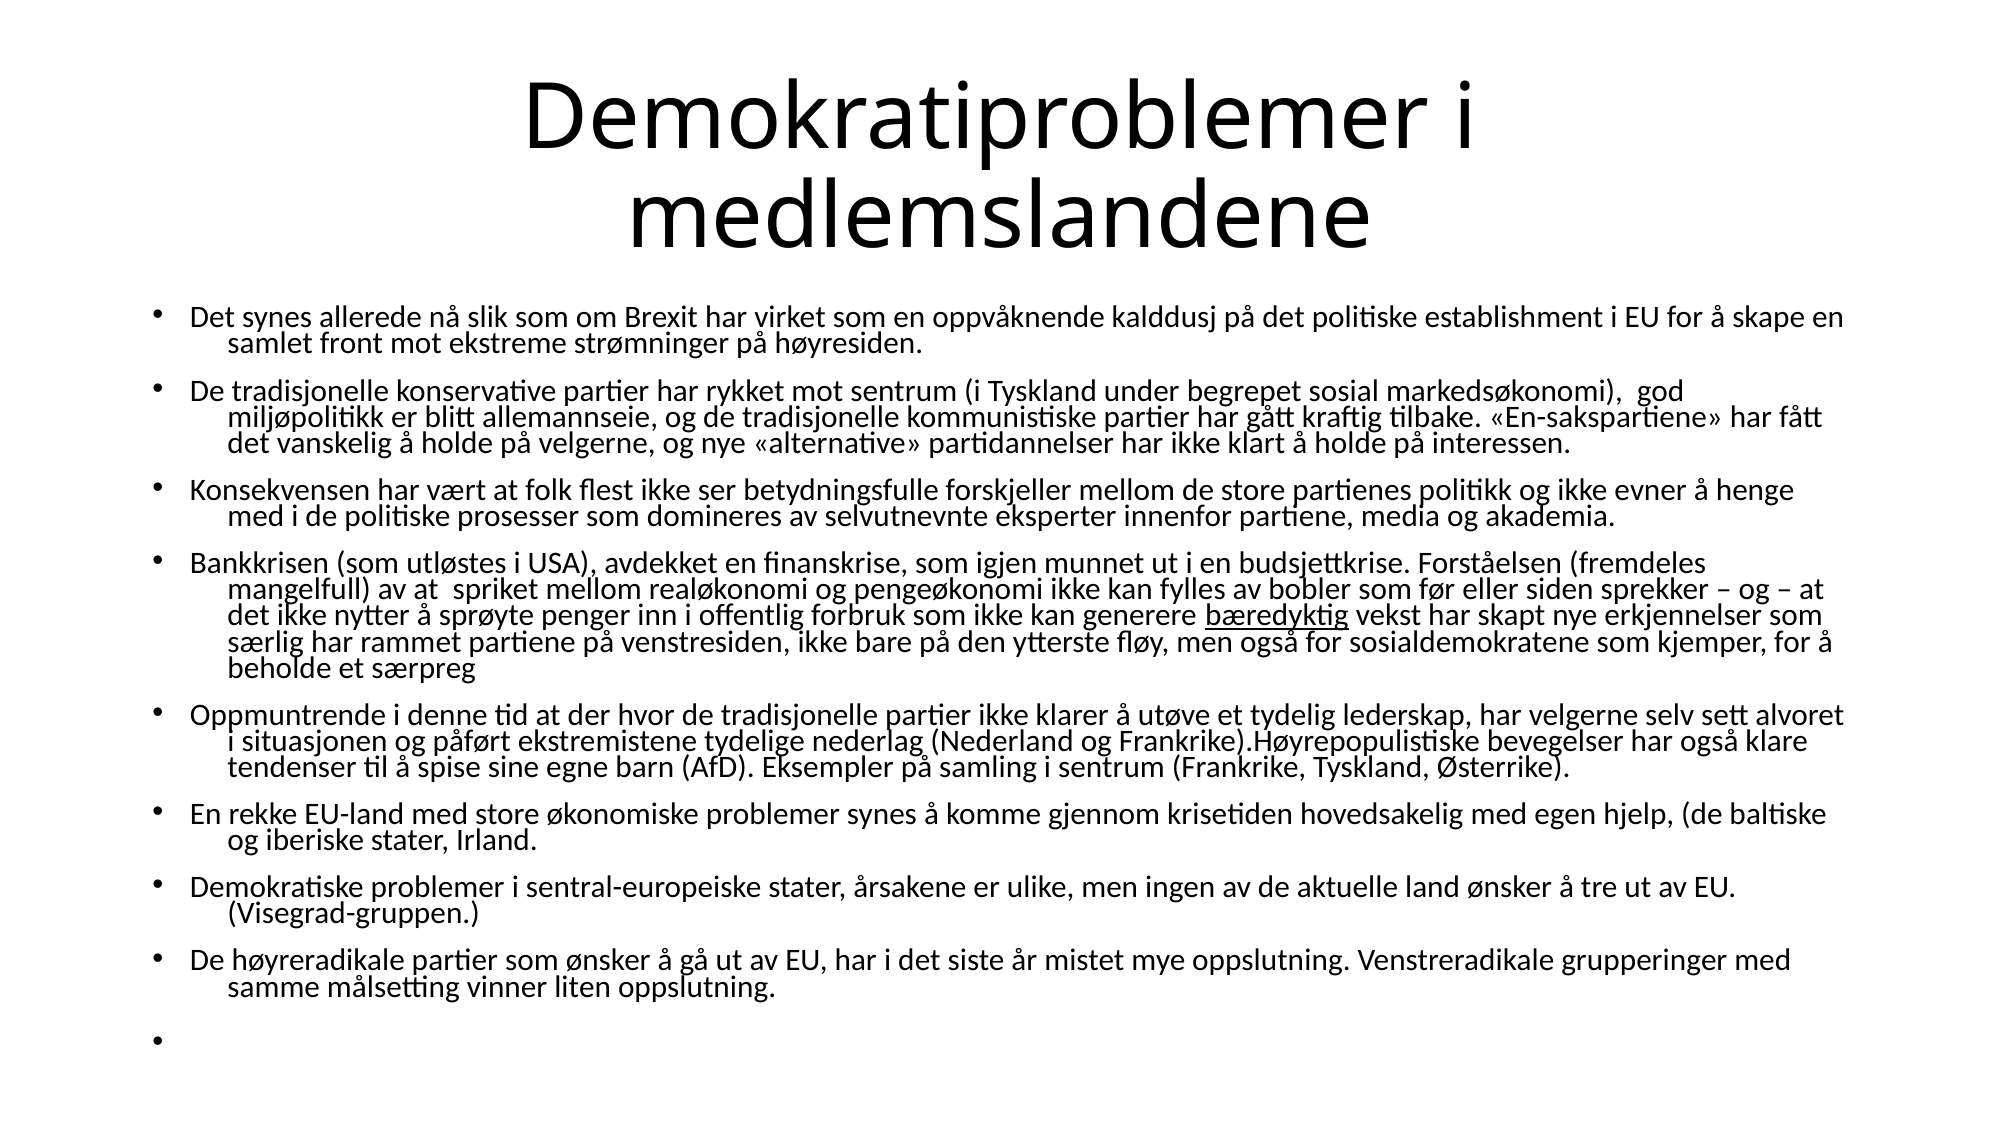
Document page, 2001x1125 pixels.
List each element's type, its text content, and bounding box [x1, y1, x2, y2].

title Demokratiproblemer i medlemslandene [137, 59, 1863, 278]
list Det synes allerede nå slik som om Brexit har virket som en oppvåknende kalddusj på det politiske establishment i EU for å skape en samlet front mot ekstreme strømninger på høyresiden. De tradisjonelle konservative partier har rykket mot sentrum (i Tyskland under begrepet sosial markedsøkonomi), god miljøpolitikk er blitt allemannseie, og de tradisjonelle kommunistiske partier har gått kraftig tilbake. «En-sakspartiene» har fått det vanskelig å holde på velgerne, og nye «alternative» partidannelser har ikke klart å holde på interessen. Konsekvensen har vært at folk flest ikke ser betydningsfulle forskjeller mellom de store partienes politikk og ikke evner å henge med i de politiske prosesser som domineres av selvutnevnte eksperter innenfor partiene, media og akademia. Bankkrisen (som utløstes i USA), avdekket en finanskrise, som igjen munnet ut i en budsjettkrise. Forståelsen (fremdeles mangelfull) av at spriket mellom realøkonomi og pengeøkonomi ikke kan fylles av bobler som før eller siden sprekker – og – at det ikke nytter å sprøyte penger inn i offentlig forbruk som ikke kan generere bæredyktig vekst har skapt nye erkjennelser som særlig har rammet partiene på venstresiden, ikke bare på den ytterste fløy, men også for sosialdemokratene som kjemper, for å beholde et særpreg Oppmuntrende i denne tid at der hvor de tradisjonelle partier ikke klarer å utøve et tydelig lederskap, har velgerne selv sett alvoret i situasjonen og påført ekstremistene tydelige nederlag (Nederland og Frankrike).Høyrepopulistiske bevegelser har også klare tendenser til å spise sine egne barn (AfD). Eksempler på samling i sentrum (Frankrike, Tyskland, Østerrike). En rekke EU-land med store økonomiske problemer synes å komme gjennom krisetiden hovedsakelig med egen hjelp, (de baltiske og iberiske stater, Irland. Demokratiske problemer i sentral-europeiske stater, årsakene er ulike, men ingen av de aktuelle land ønsker å tre ut av EU. (Visegrad-gruppen.) De høyreradikale partier som ønsker å gå ut av EU, har i det siste år mistet mye oppslutning. Venstreradikale grupperinger med samme målsetting vinner liten oppslutning. [137, 299, 1863, 1014]
